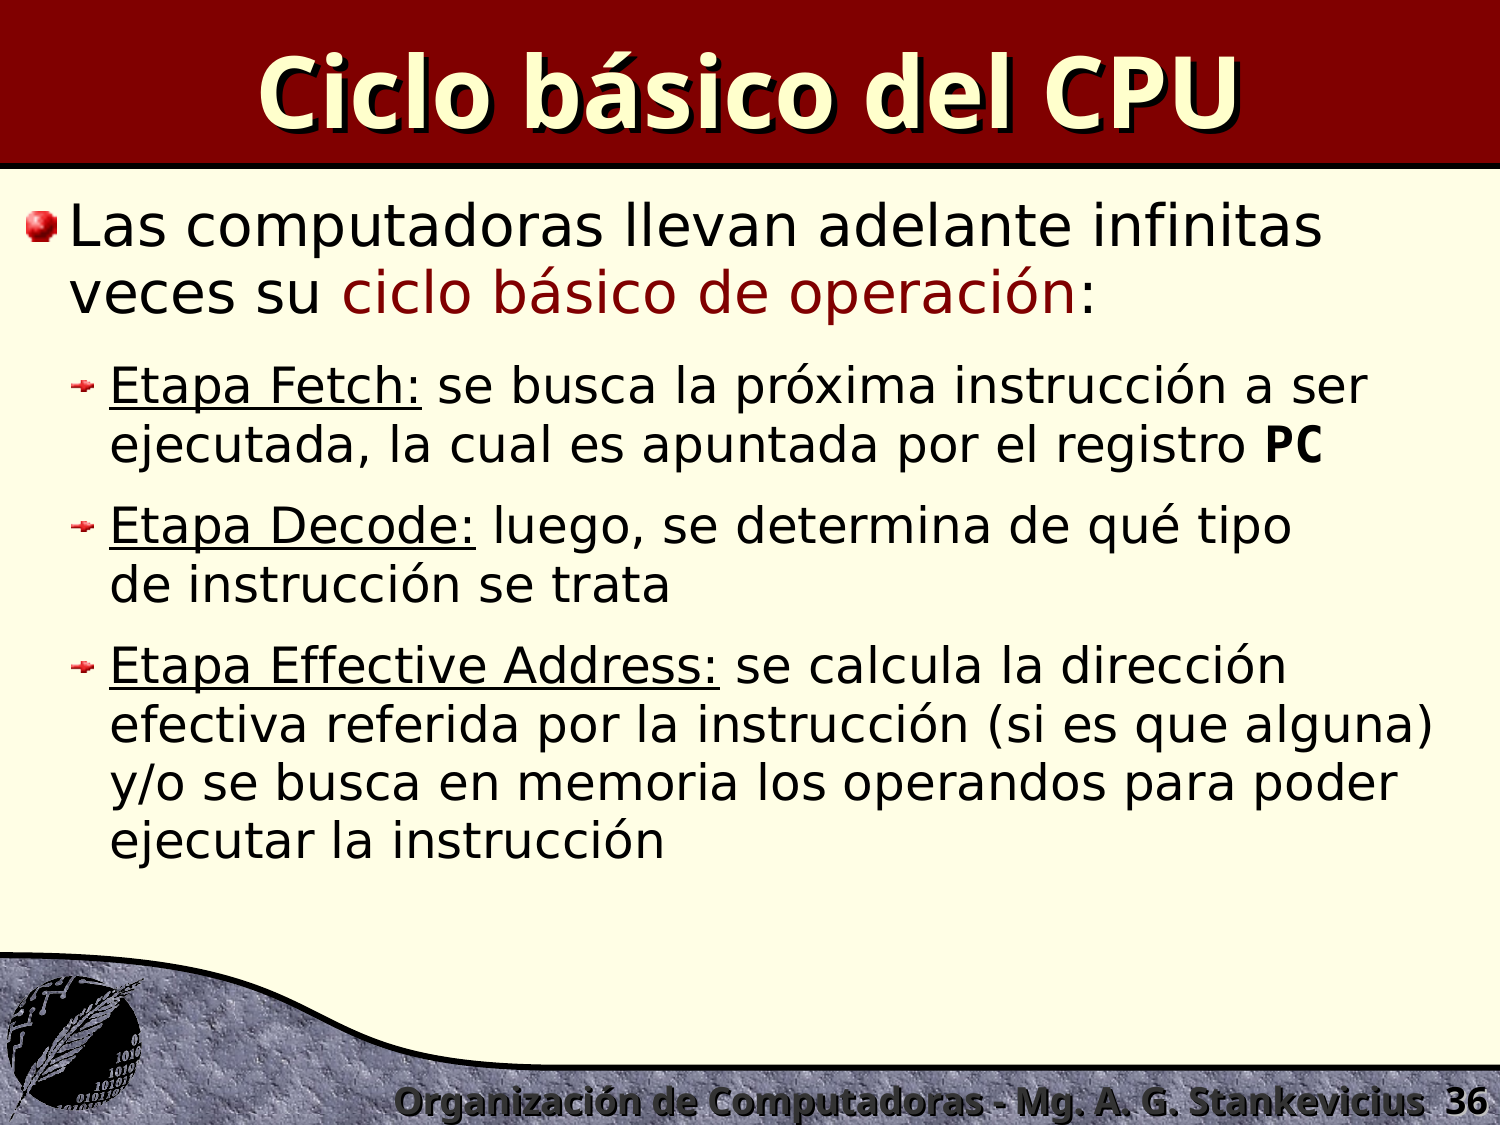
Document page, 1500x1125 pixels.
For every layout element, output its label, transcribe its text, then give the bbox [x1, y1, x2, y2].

picture [1058, 1100, 1065, 1110]
list Las computadoras llevan adelante infinitas veces su ciclo básico de operación: Etapa Fetch: se busca la próxima instrucción a ser ejecutada, la cual es apuntada por el registro PC Etapa Decode: luego, se determina de qué tipo de instrucción se trata Etapa Effective Address: se calcula la dirección efectiva referida por la instrucción (si es que alguna) y/o se busca en memoria los operandos para poder ejecutar la instrucción [11, 192, 1486, 935]
picture [802, 1100, 806, 1110]
picture [448, 1100, 455, 1110]
title Ciclo básico del CPU [15, 5, 1485, 160]
picture [0, 959, 1500, 1125]
